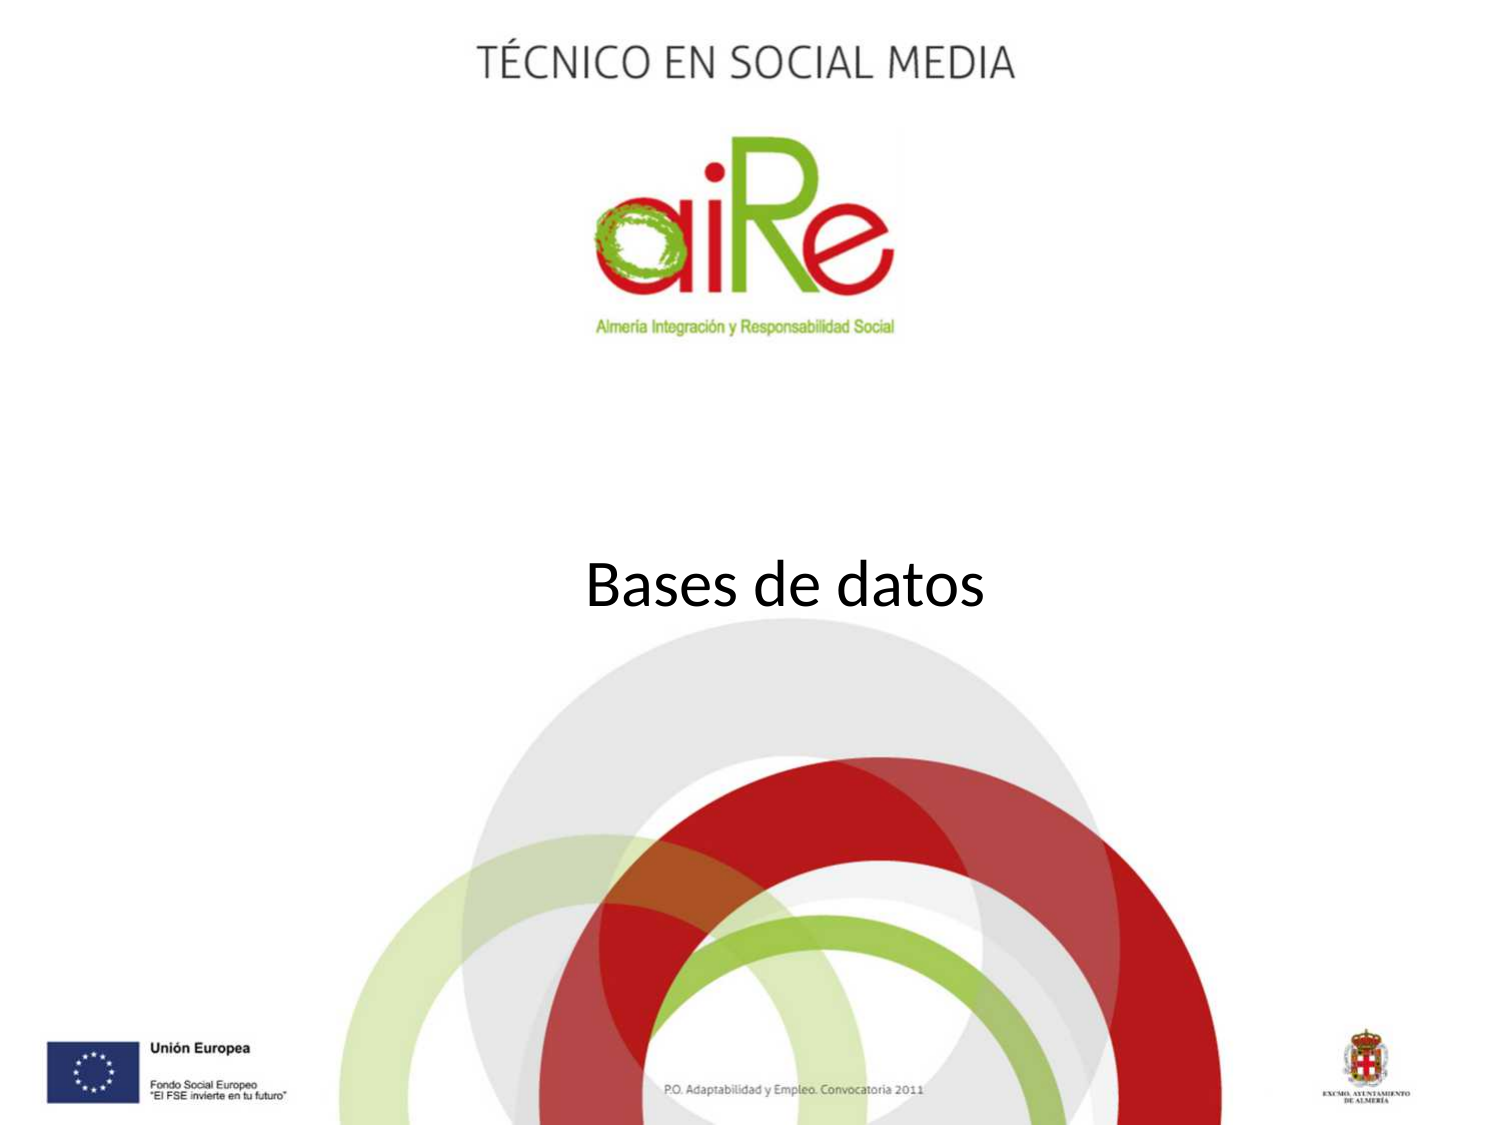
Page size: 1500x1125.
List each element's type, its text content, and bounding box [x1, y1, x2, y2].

list Bases de datos [75, 263, 1425, 916]
picture [0, 0, 1500, 1125]
